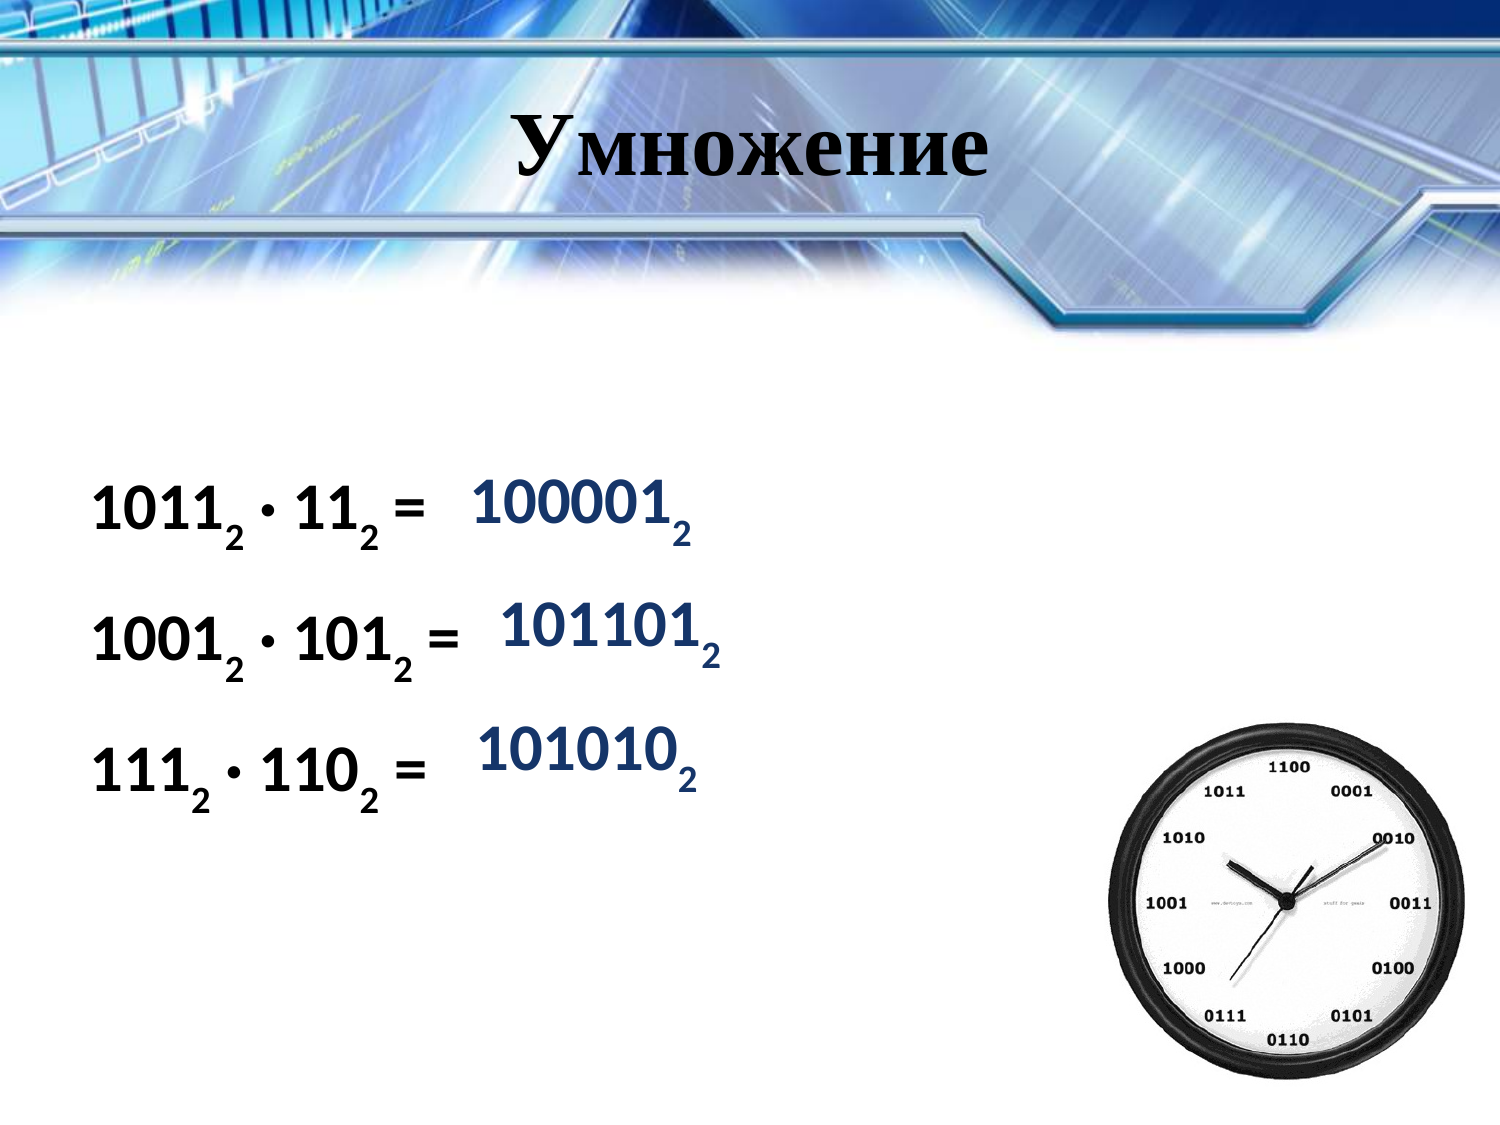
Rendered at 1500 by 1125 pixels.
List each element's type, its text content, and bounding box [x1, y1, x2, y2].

text_box 1011012 [484, 572, 745, 684]
text_box 1000012 [454, 449, 709, 573]
picture [0, 0, 1500, 1125]
list 10112 · 112 = 10012 · 1012 = 1112 · 1102 = [75, 454, 638, 1093]
text_box 1010102 [460, 696, 715, 815]
title Умножение [75, 45, 1426, 233]
